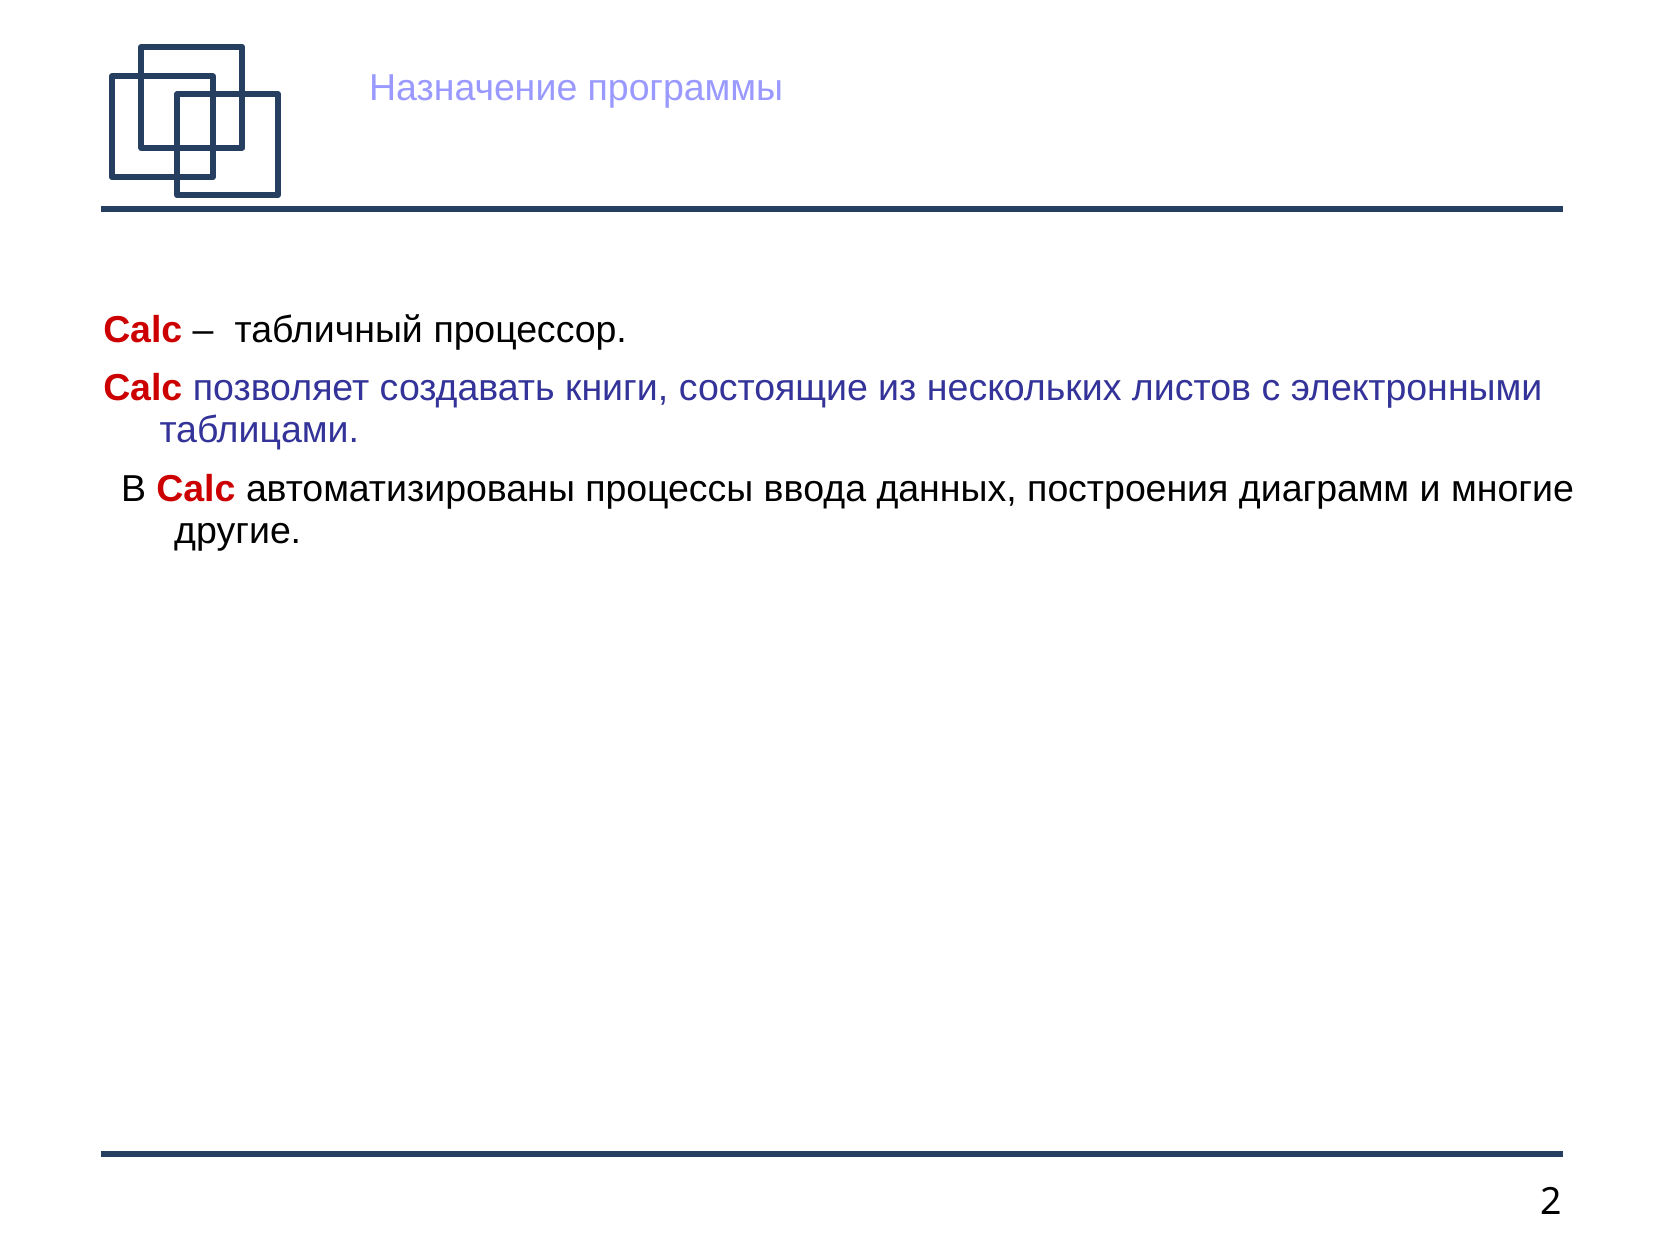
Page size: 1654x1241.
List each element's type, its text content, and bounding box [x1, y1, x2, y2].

text_box Назначение программы [354, 59, 1595, 177]
text_box Calc – табличный процессор. Calc позволяет создавать книги, состоящие из нескольких листов с электронными таблицами. В Calc автоматизированы процессы ввода данных, построения диаграмм и многие другие. [88, 300, 1595, 960]
